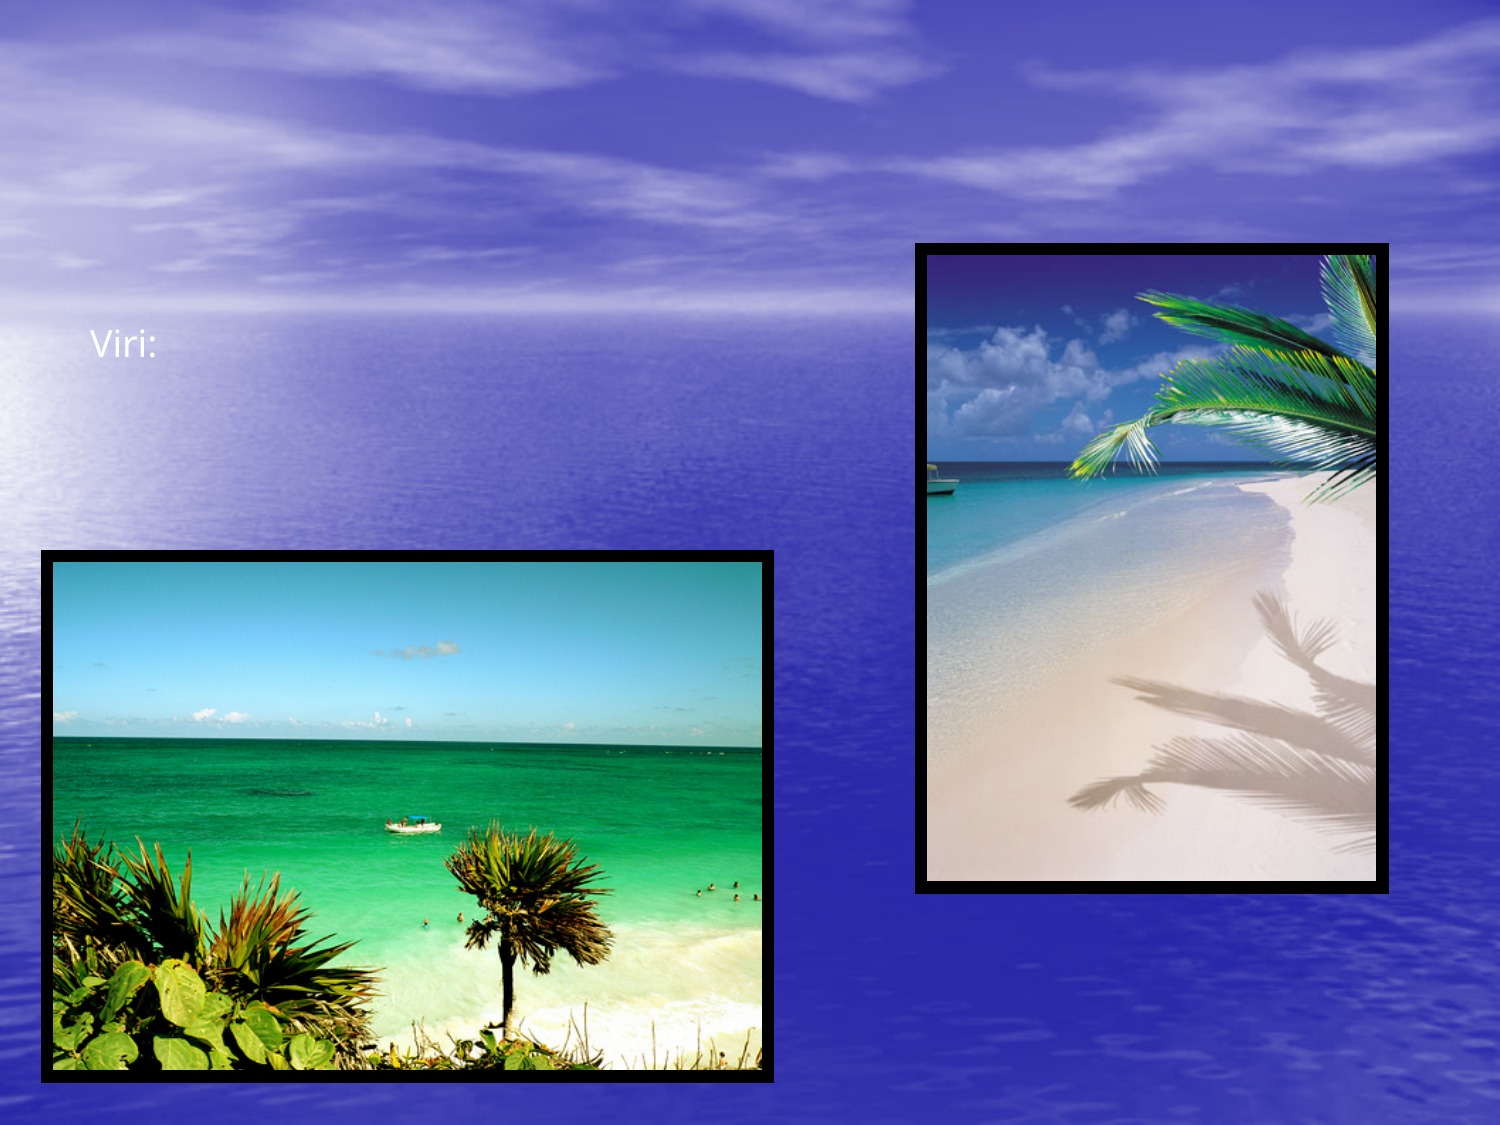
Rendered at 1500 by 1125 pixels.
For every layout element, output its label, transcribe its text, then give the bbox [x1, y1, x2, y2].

picture [0, 0, 1500, 1125]
list Viri: [75, 312, 738, 550]
